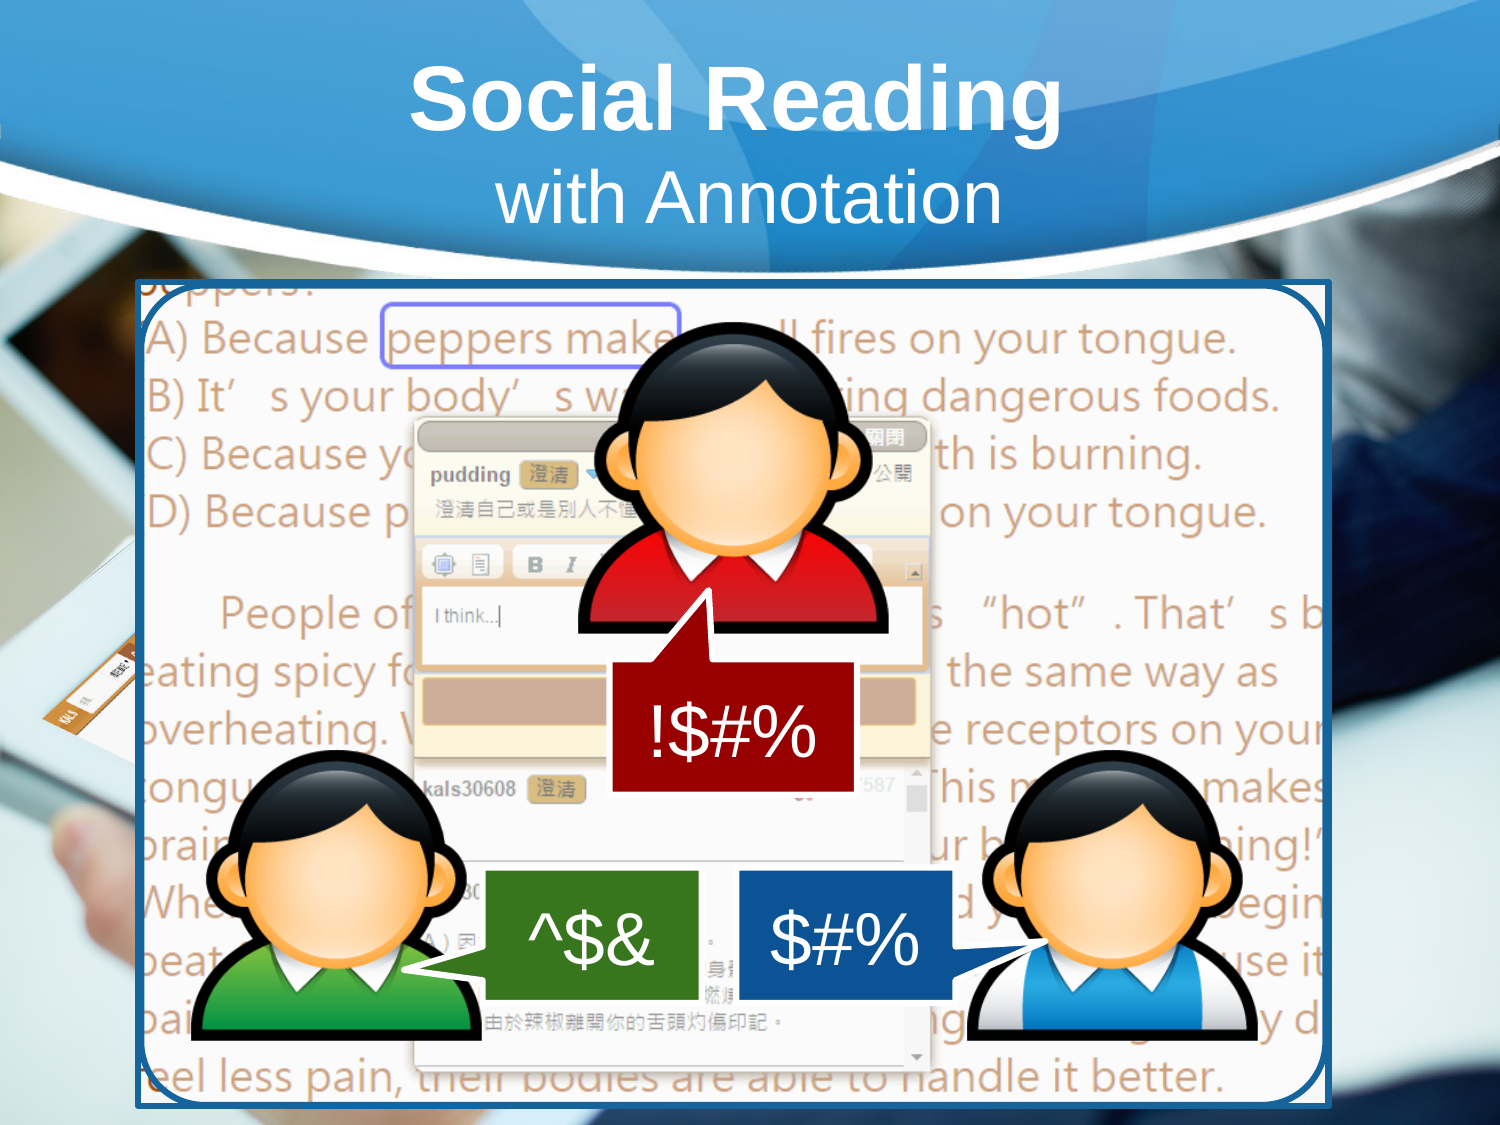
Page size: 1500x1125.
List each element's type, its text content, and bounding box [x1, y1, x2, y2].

text_box ^$& [404, 867, 702, 1003]
picture [0, 0, 1500, 1125]
title Social Reading with Annotation [75, 45, 1425, 233]
text_box $#% [736, 867, 1046, 1003]
text_box [141, 285, 1326, 1106]
text_box !$#% [609, 590, 857, 795]
